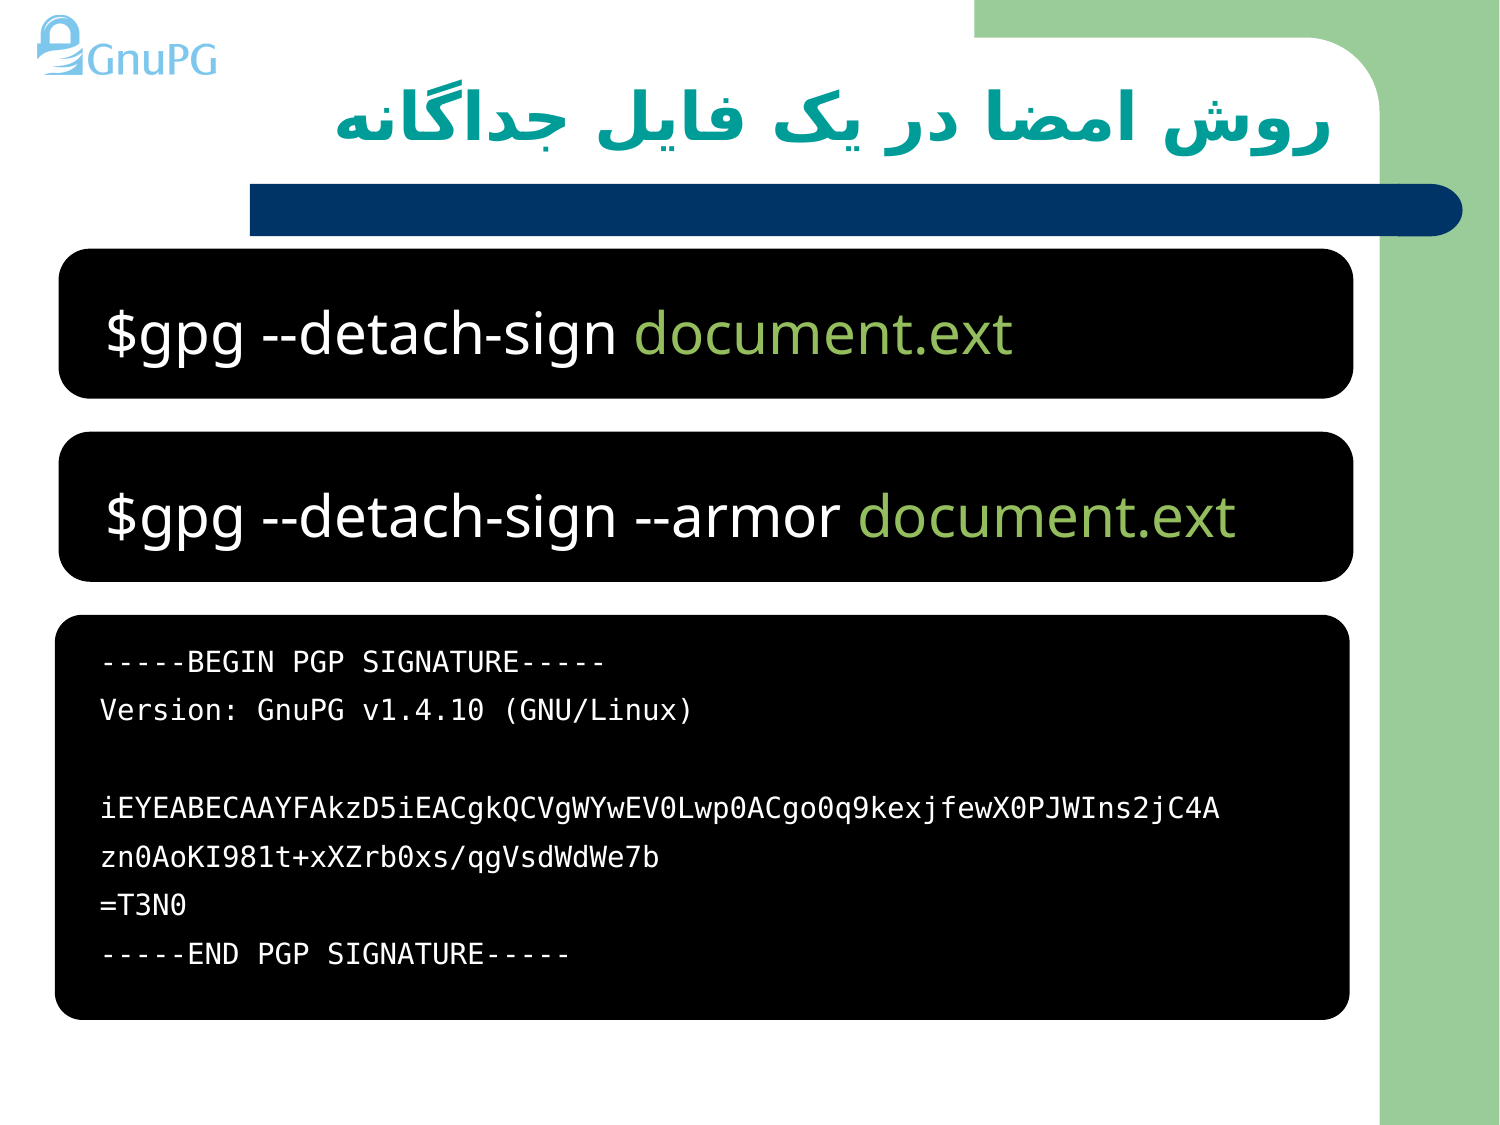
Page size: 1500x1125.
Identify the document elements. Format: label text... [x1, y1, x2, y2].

list $gpg --detach-sign --armor document.ext [102, 475, 1319, 546]
list $gpg --detach-sign document.ext [102, 292, 1319, 363]
list -----BEGIN PGP SIGNATURE----- Version: GnuPG v1.4.10 (GNU/Linux) iEYEABECAAYFAkzD5iEACgkQCVgWYwEV0Lwp0ACgo0q9kexjfewX0PJWIns2jC4A zn0AoKI981t+xXZrb0xs/qgVsdWdWe7b =T3N0 -----END PGP SIGNATURE----- [96, 644, 1313, 983]
text_box [58, 248, 1354, 399]
title روش امضا در یک فایل جداگانه [11, 37, 1335, 201]
text_box [58, 431, 1354, 582]
text_box [54, 614, 1350, 1020]
